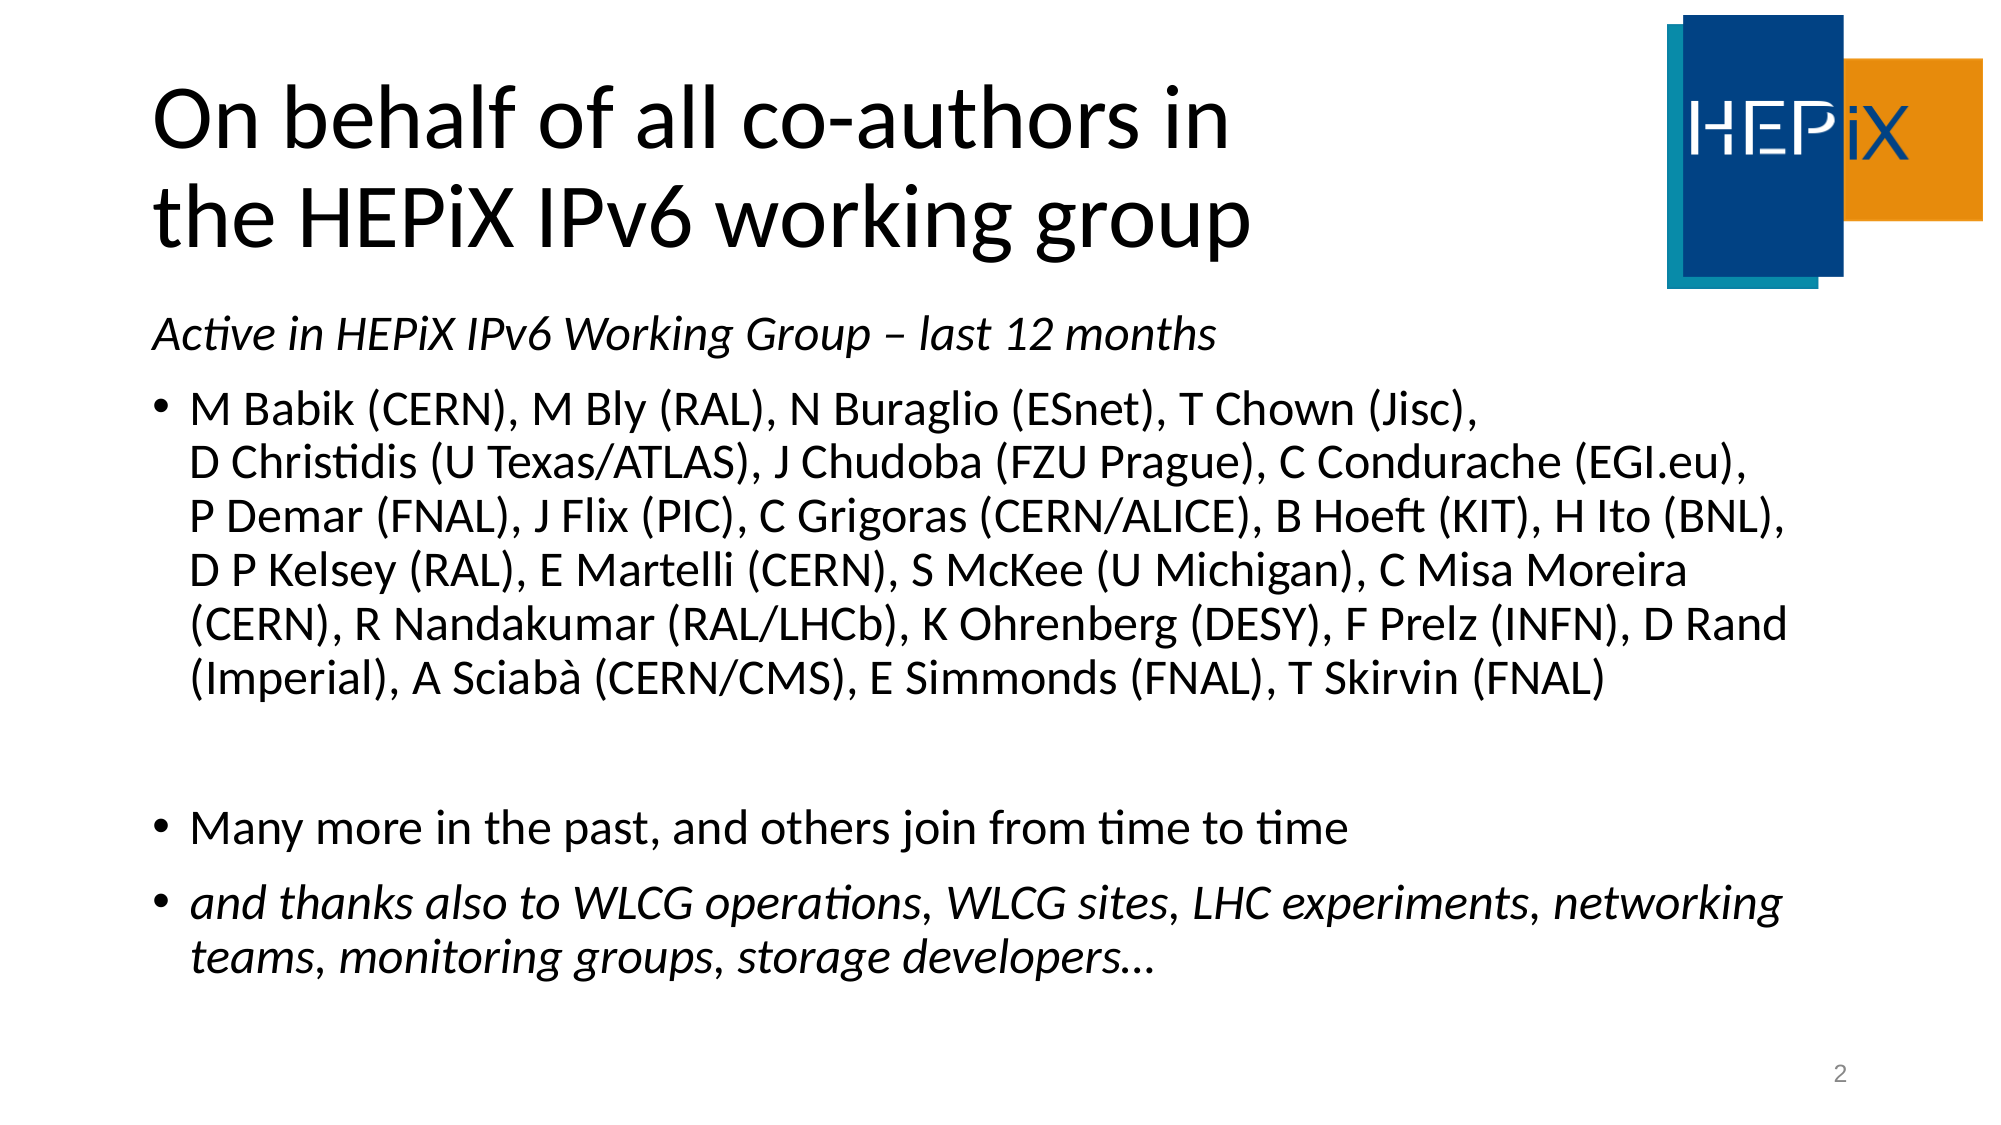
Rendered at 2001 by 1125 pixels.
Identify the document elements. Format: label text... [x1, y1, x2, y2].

title On behalf of all co-authors in the HEPiX IPv6 working group [137, 59, 1863, 278]
picture [1667, 15, 1983, 289]
slide_number <number> [1412, 1042, 1863, 1103]
list Active in HEPiX IPv6 Working Group – last 12 months M Babik (CERN), M Bly (RAL), N Buraglio (ESnet), T Chown (Jisc), D Christidis (U Texas/ATLAS), J Chudoba (FZU Prague), C Condurache (EGI.eu), P Demar (FNAL), J Flix (PIC), C Grigoras (CERN/ALICE), B Hoeft (KIT), H Ito (BNL), D P Kelsey (RAL), E Martelli (CERN), S McKee (U Michigan), C Misa Moreira (CERN), R Nandakumar (RAL/LHCb), K Ohrenberg (DESY), F Prelz (INFN), D Rand (Imperial), A Sciabà (CERN/CMS), E Simmonds (FNAL), T Skirvin (FNAL) Many more in the past, and others join from time to time and thanks also to WLCG operations, WLCG sites, LHC experiments, networking teams, monitoring groups, storage developers… [137, 299, 1863, 1014]
